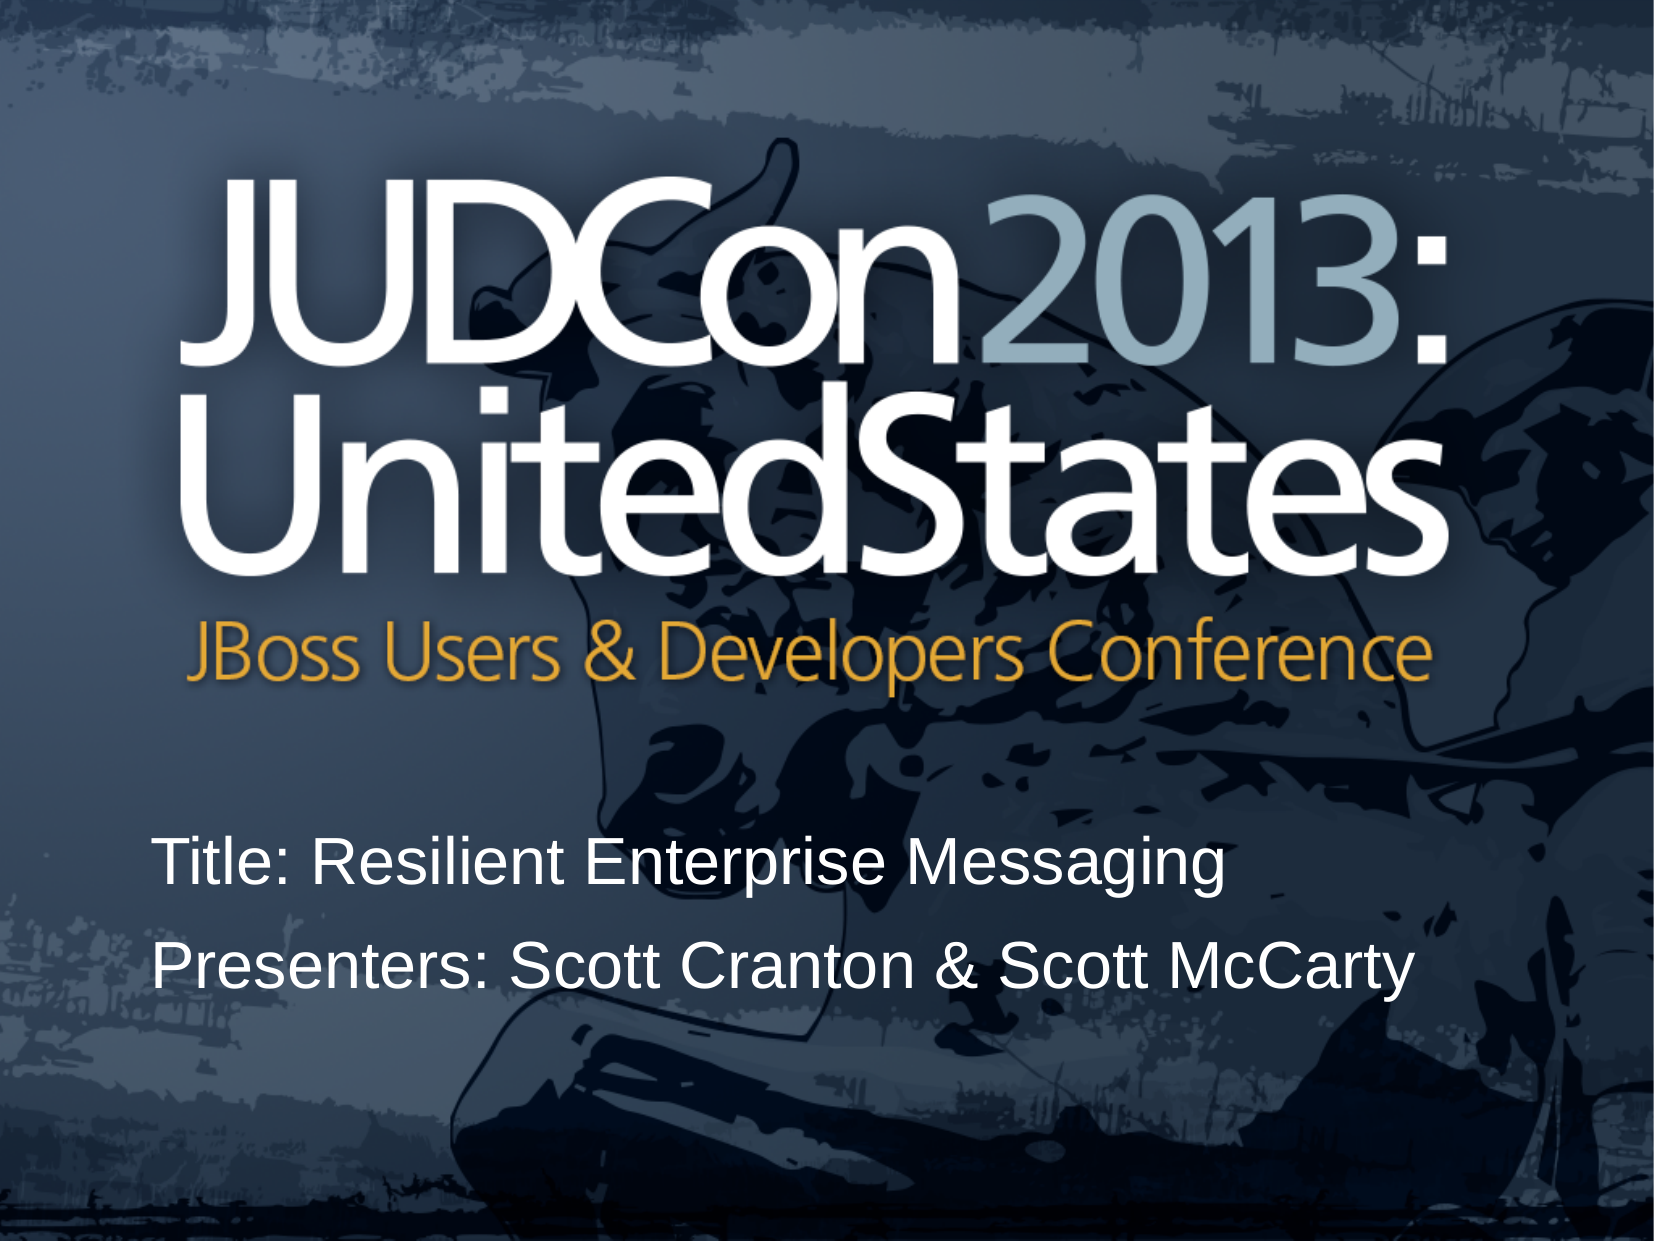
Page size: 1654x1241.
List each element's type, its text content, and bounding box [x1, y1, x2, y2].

list Title: Resilient Enterprise Messaging Presenters: Scott Cranton & Scott McCarty [150, 824, 1571, 1168]
picture [0, 0, 1654, 1241]
